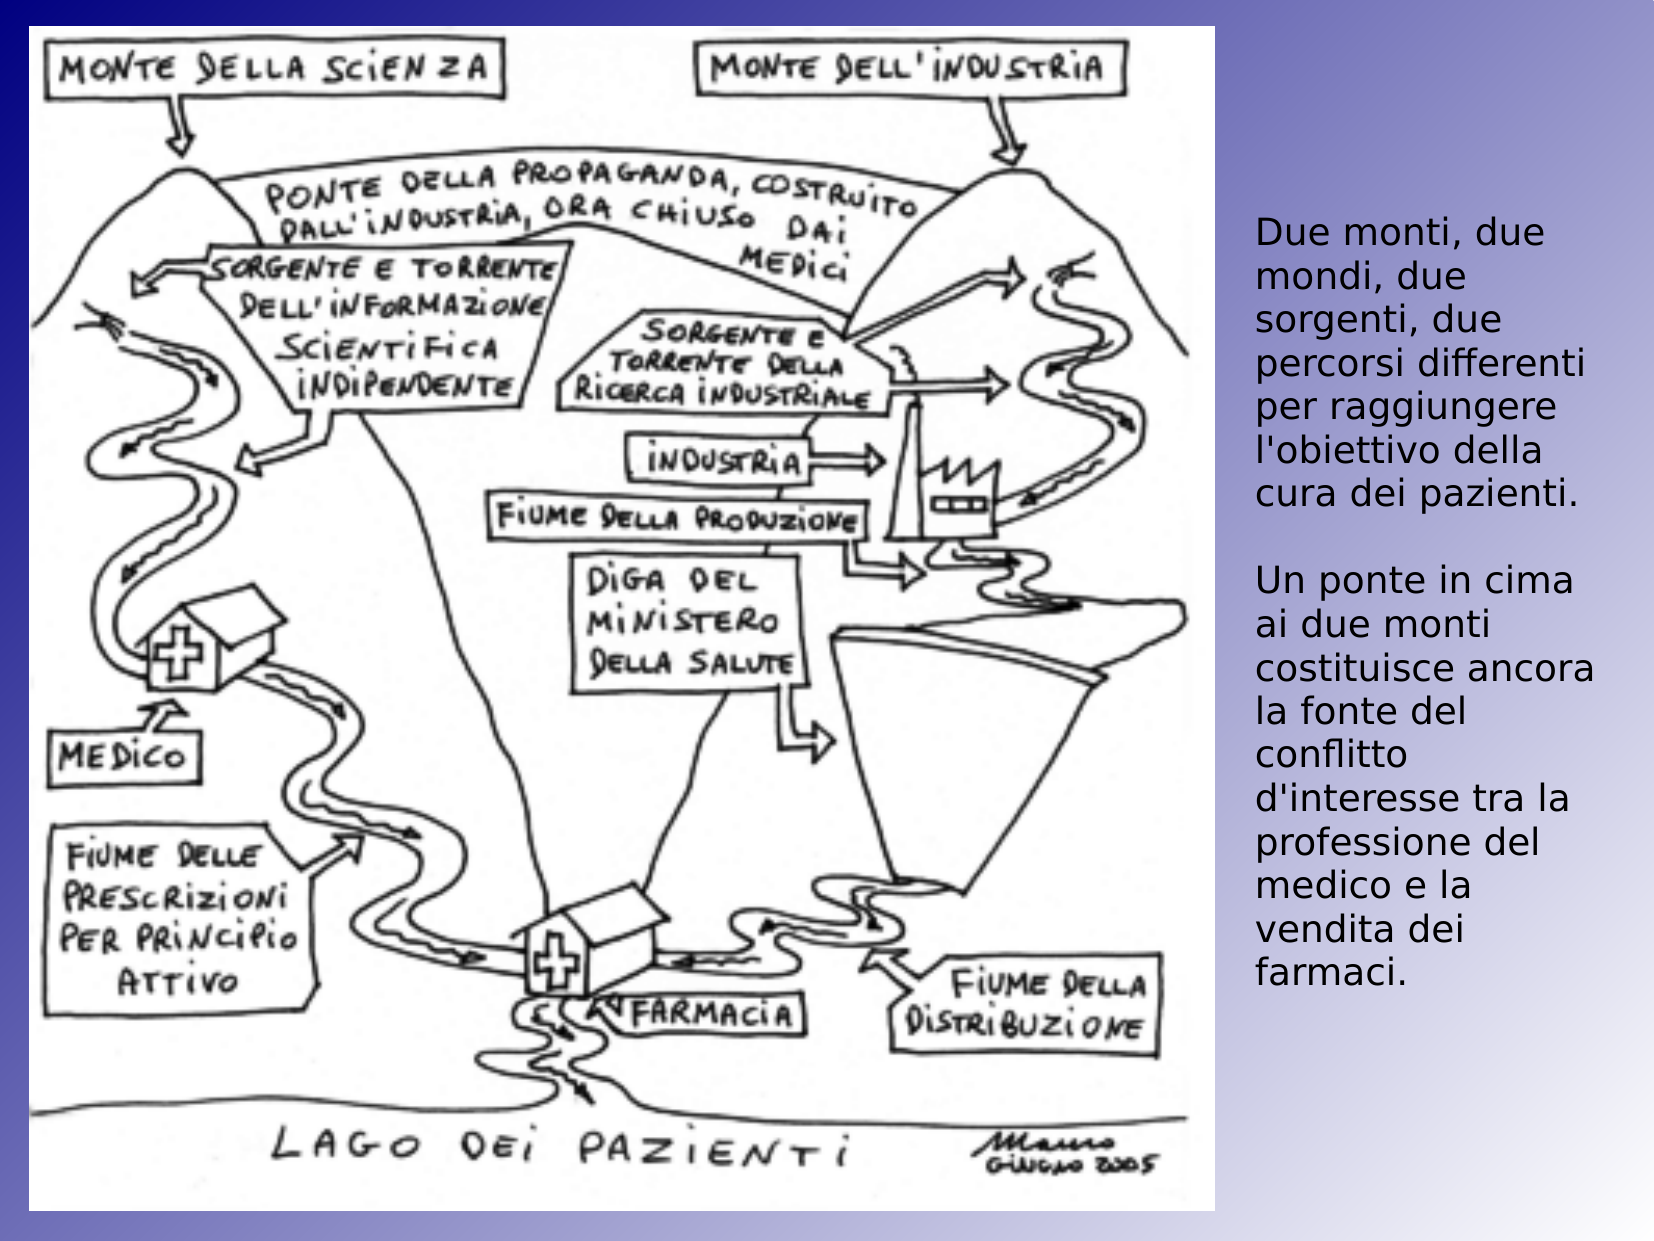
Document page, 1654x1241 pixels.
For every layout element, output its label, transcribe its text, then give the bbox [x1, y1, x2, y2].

text_box Due monti, due mondi, due sorgenti, due percorsi differenti per raggiungere l'obiettivo della cura dei pazienti. Un ponte in cima ai due monti costituisce ancora la fonte del conflitto d'interesse tra la professione del medico e la vendita dei farmaci. [1240, 29, 1625, 1211]
picture [29, 26, 1215, 1211]
